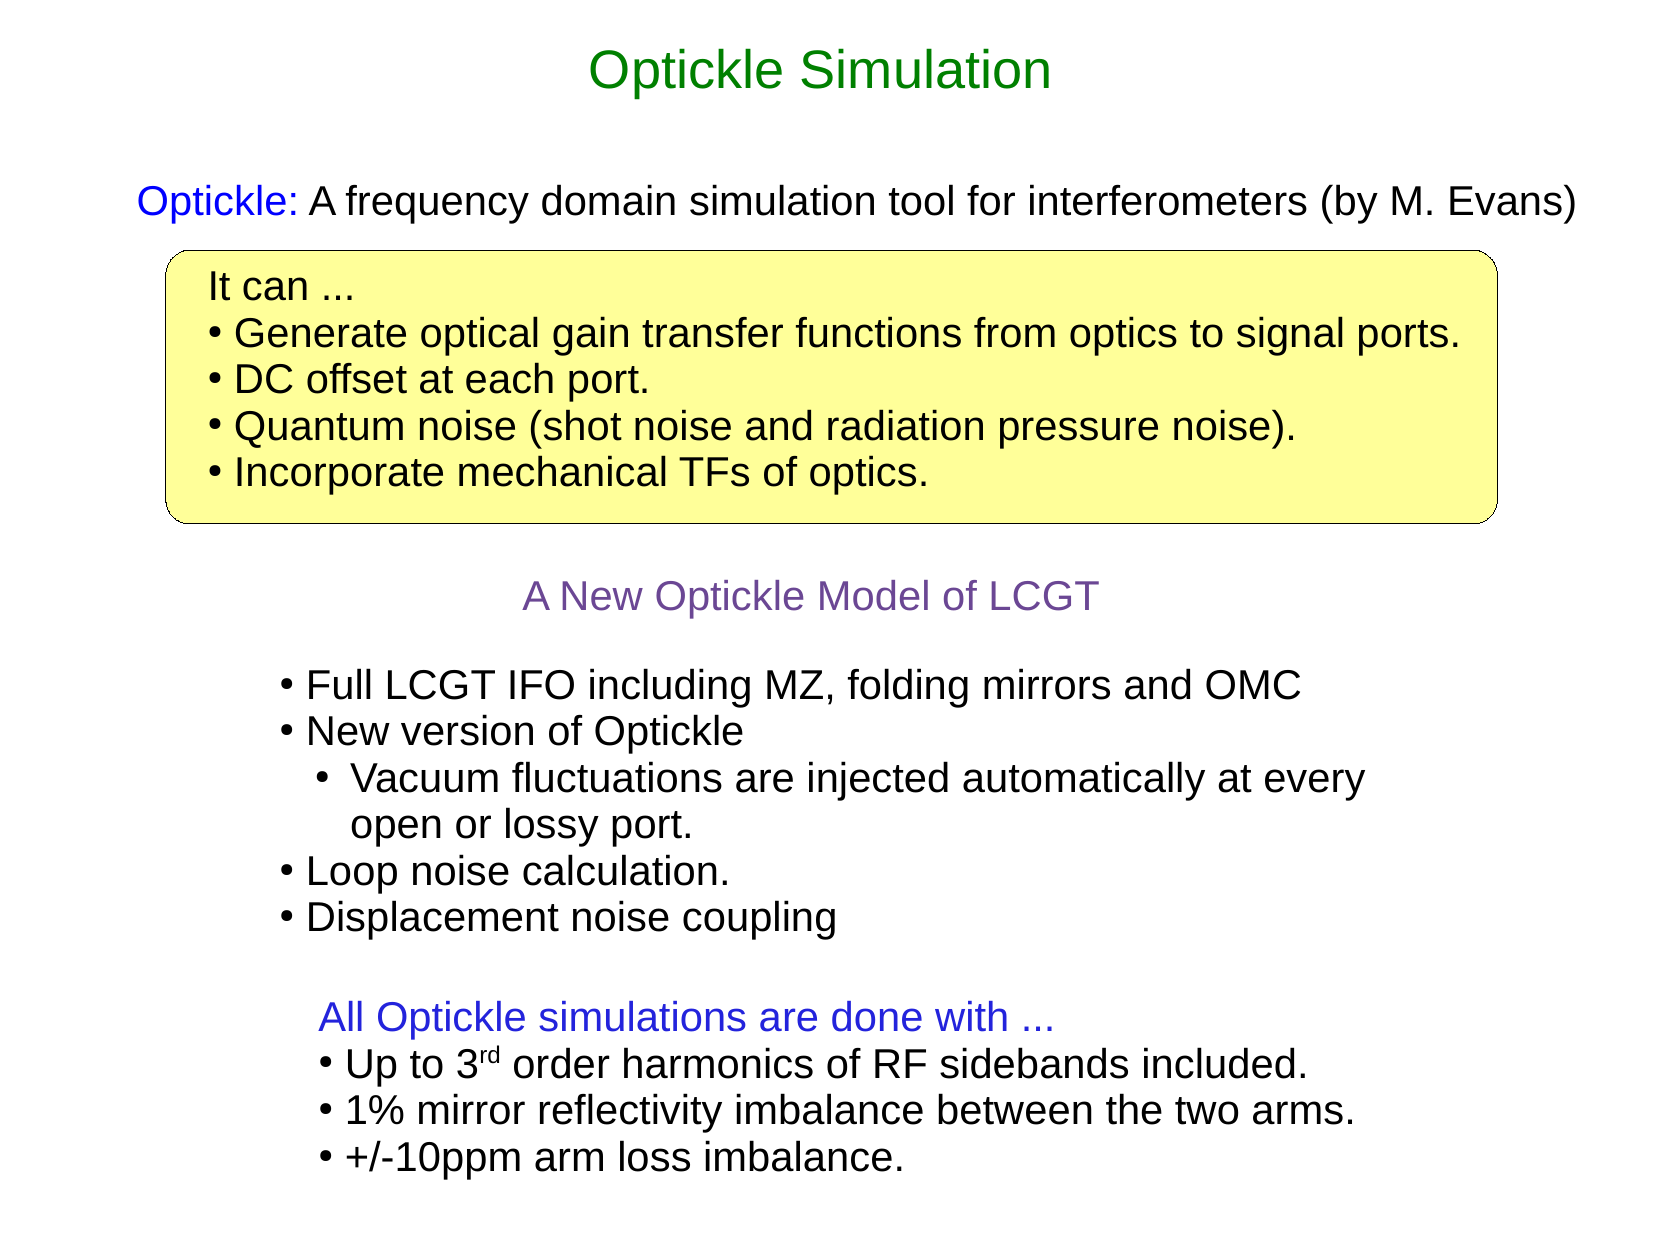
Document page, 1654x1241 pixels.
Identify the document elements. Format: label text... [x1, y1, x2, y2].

text_box Full LCGT IFO including MZ, folding mirrors and OMC New version of Optickle Vacuum fluctuations are injected automatically at every open or lossy port. Loop noise calculation. Displacement noise coupling [264, 654, 1393, 948]
text_box Optickle: A frequency domain simulation tool for interferometers (by M. Evans) [121, 170, 1593, 232]
text_box All Optickle simulations are done with ... Up to 3rd order harmonics of RF sidebands included. 1% mirror reflectivity imbalance between the two arms. +/-10ppm arm loss imbalance. [300, 983, 1375, 1192]
text_box It can ... Generate optical gain transfer functions from optics to signal ports. DC offset at each port. Quantum noise (shot noise and radiation pressure noise). Incorporate mechanical TFs of optics. [192, 255, 1477, 503]
text_box [165, 250, 1498, 524]
text_box Optickle Simulation [573, 32, 1069, 108]
text_box A New Optickle Model of LCGT [507, 565, 1115, 628]
